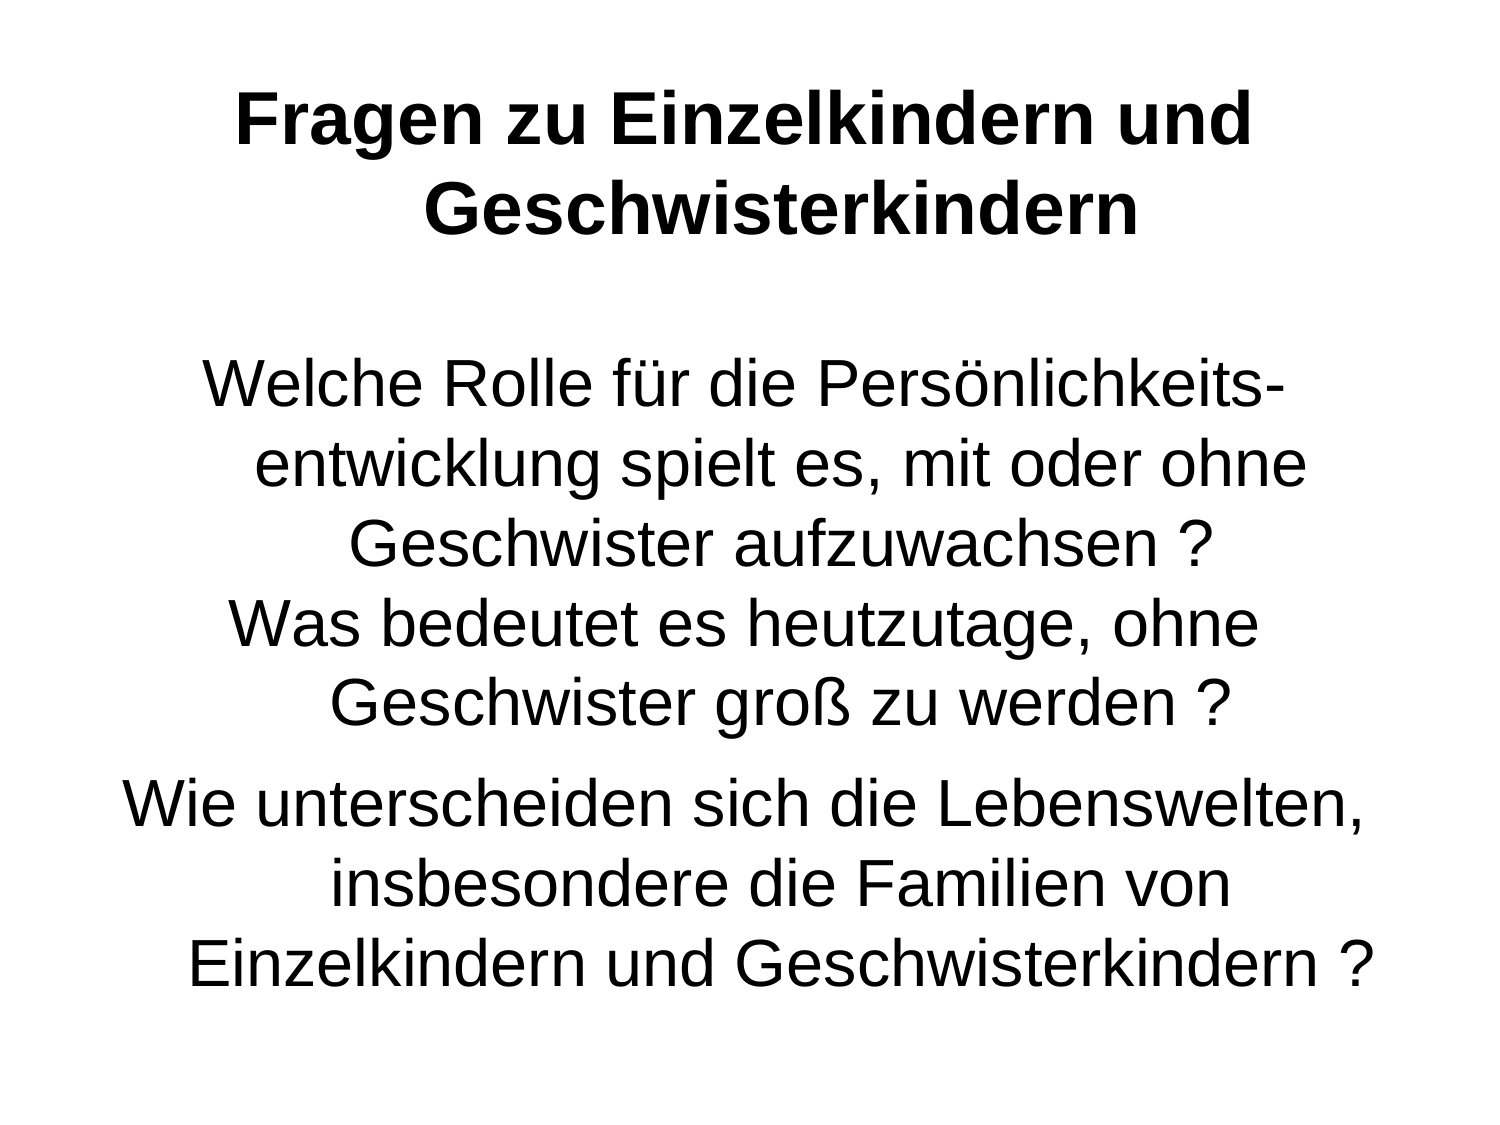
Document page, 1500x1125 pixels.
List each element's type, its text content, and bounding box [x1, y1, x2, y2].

text_box Fragen zu Einzelkindern und Geschwisterkindern Welche Rolle für die Persönlichkeits-entwicklung spielt es, mit oder ohne Geschwister aufzuwachsen ? Was bedeutet es heutzutage, ohne Geschwister groß zu werden ? Wie unterscheiden sich die Lebenswelten, insbesondere die Familien von Einzelkindern und Geschwisterkindern ? [82, 61, 1394, 1008]
